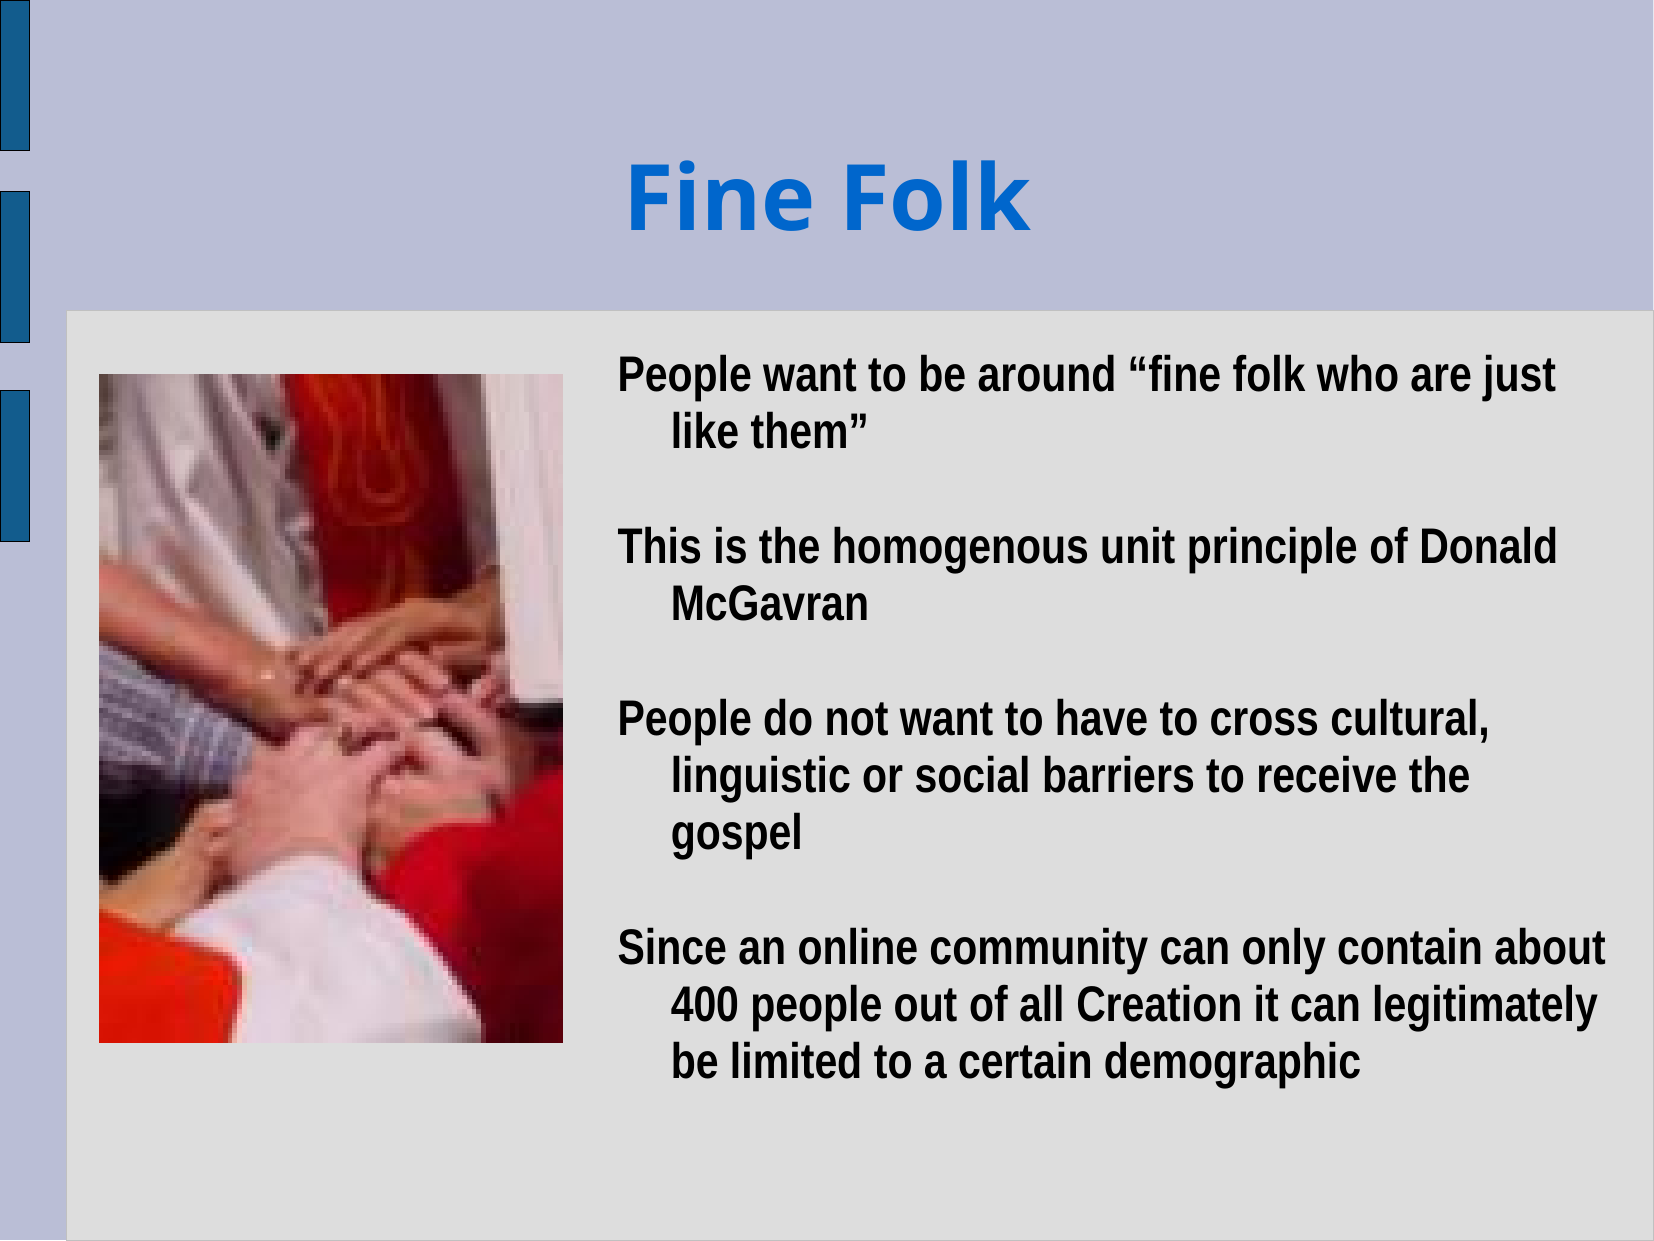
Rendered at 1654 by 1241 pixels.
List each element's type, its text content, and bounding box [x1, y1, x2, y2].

title Fine Folk [121, 91, 1534, 299]
picture [99, 374, 563, 1043]
list People want to be around “fine folk who are just like them” This is the homogenous unit principle of Donald McGavran People do not want to have to cross cultural, linguistic or social barriers to receive the gospel Since an online community can only contain about 400 people out of all Creation it can legitimately be limited to a certain demographic [600, 344, 1613, 1190]
